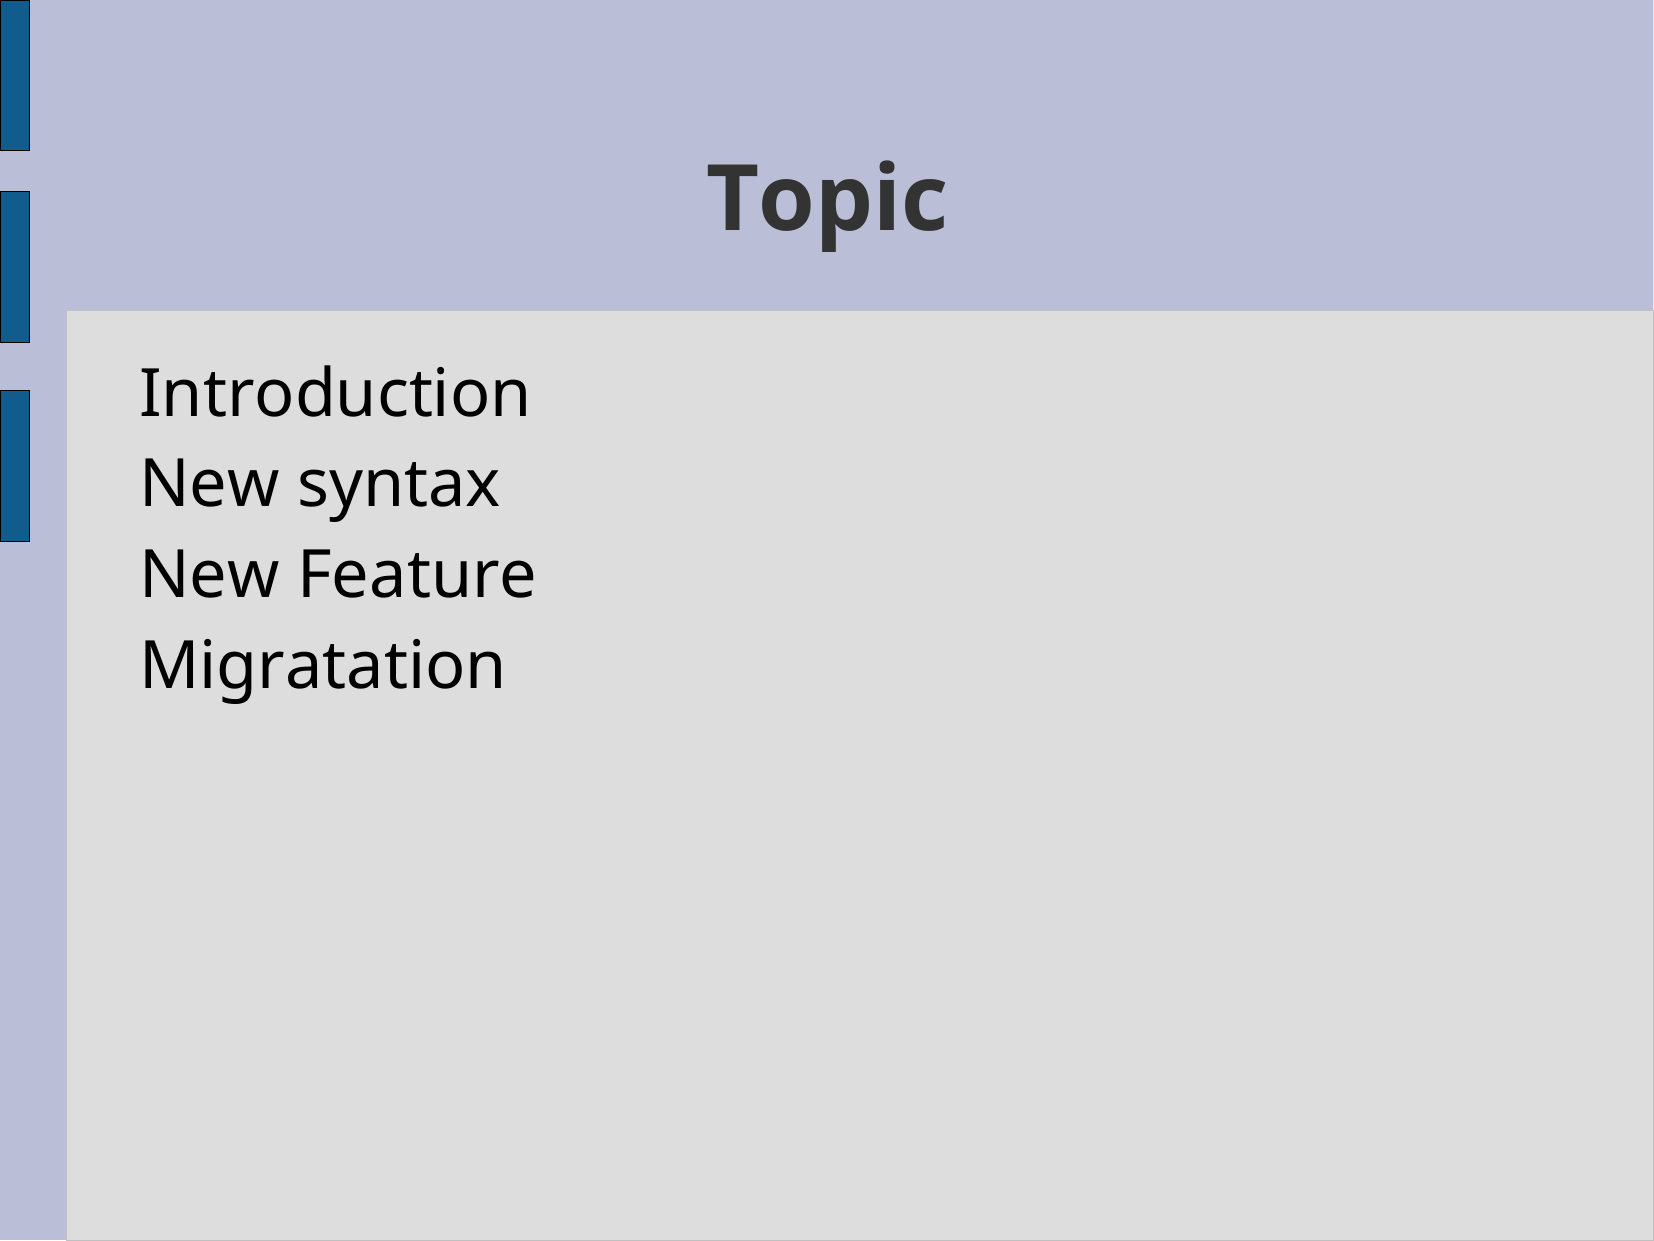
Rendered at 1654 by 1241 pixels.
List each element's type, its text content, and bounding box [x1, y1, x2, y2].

title Topic [121, 91, 1534, 299]
list Introduction New syntax New Feature Migratation [121, 344, 1534, 1112]
